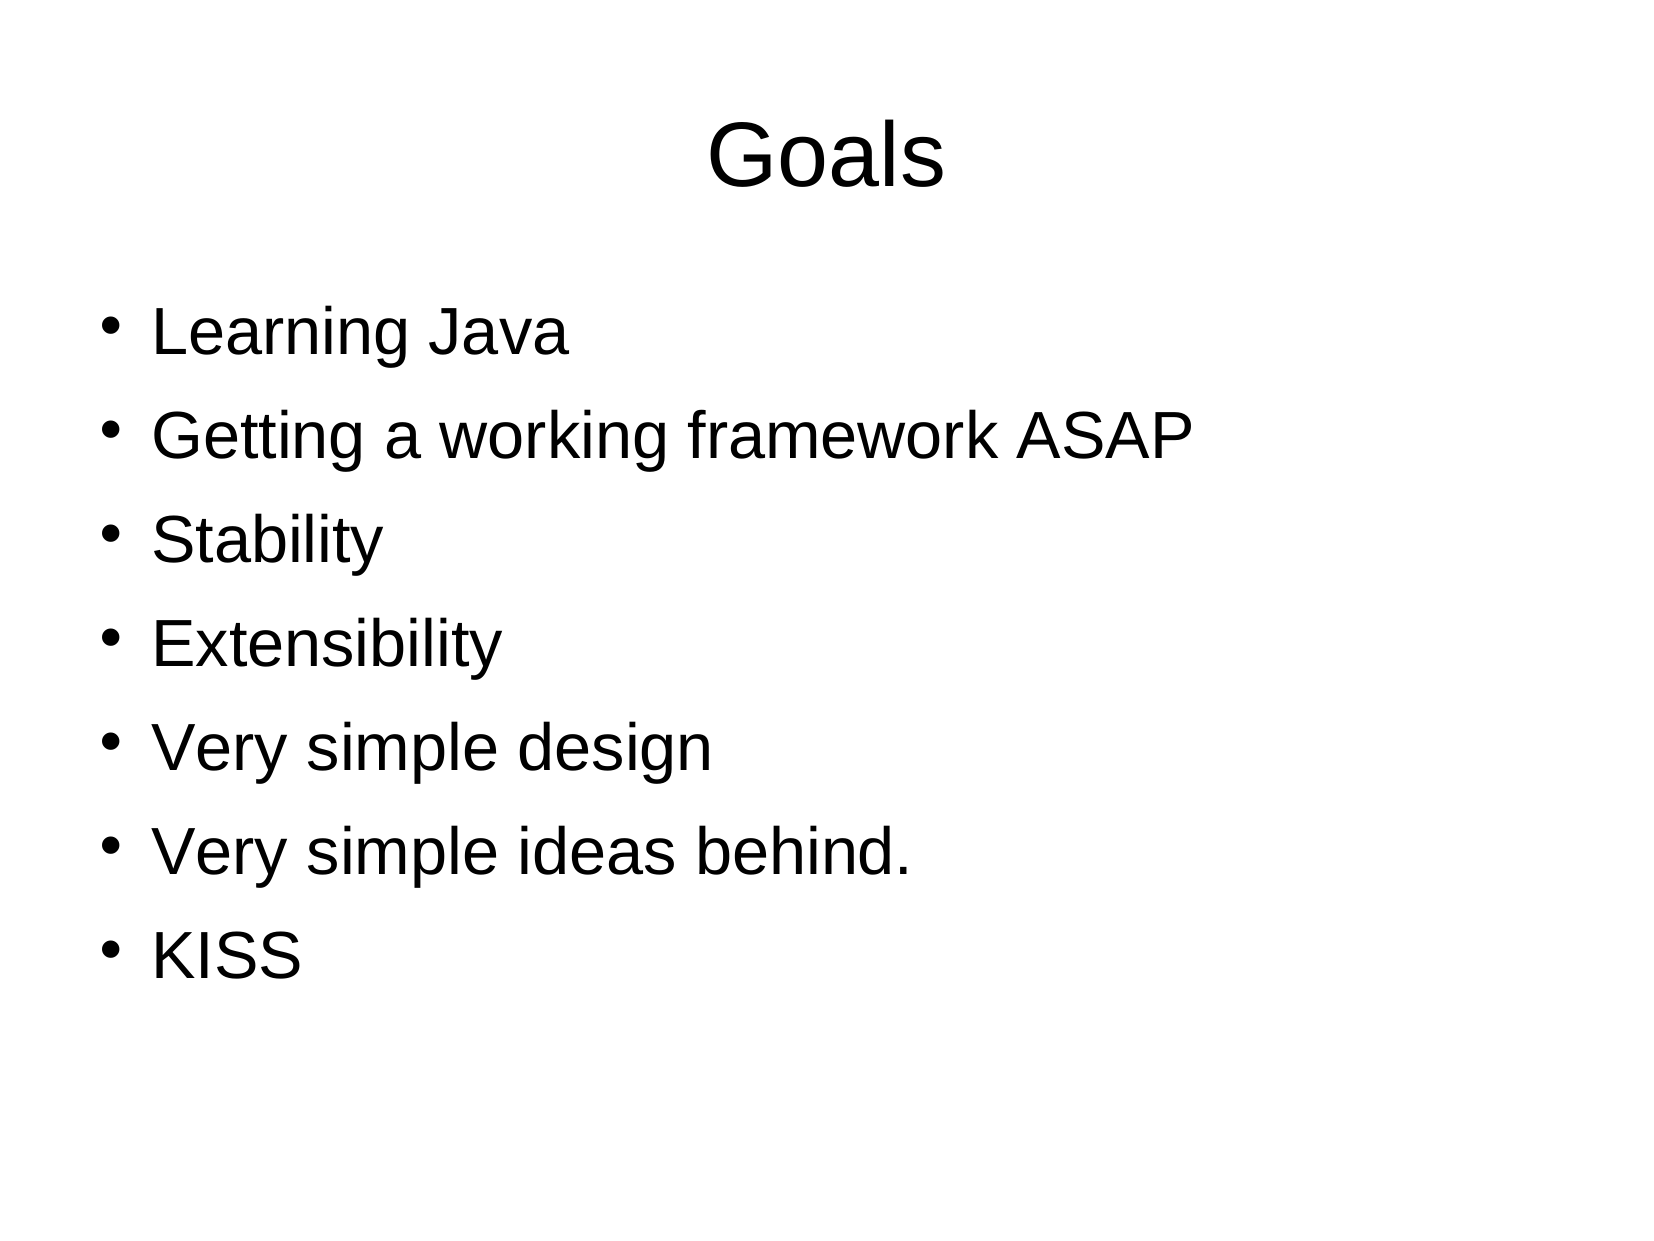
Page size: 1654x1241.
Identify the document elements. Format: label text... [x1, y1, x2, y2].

list Learning Java Getting a working framework ASAP Stability Extensibility Very simple design Very simple ideas behind. KISS [82, 290, 1571, 1109]
title Goals [82, 49, 1571, 257]
